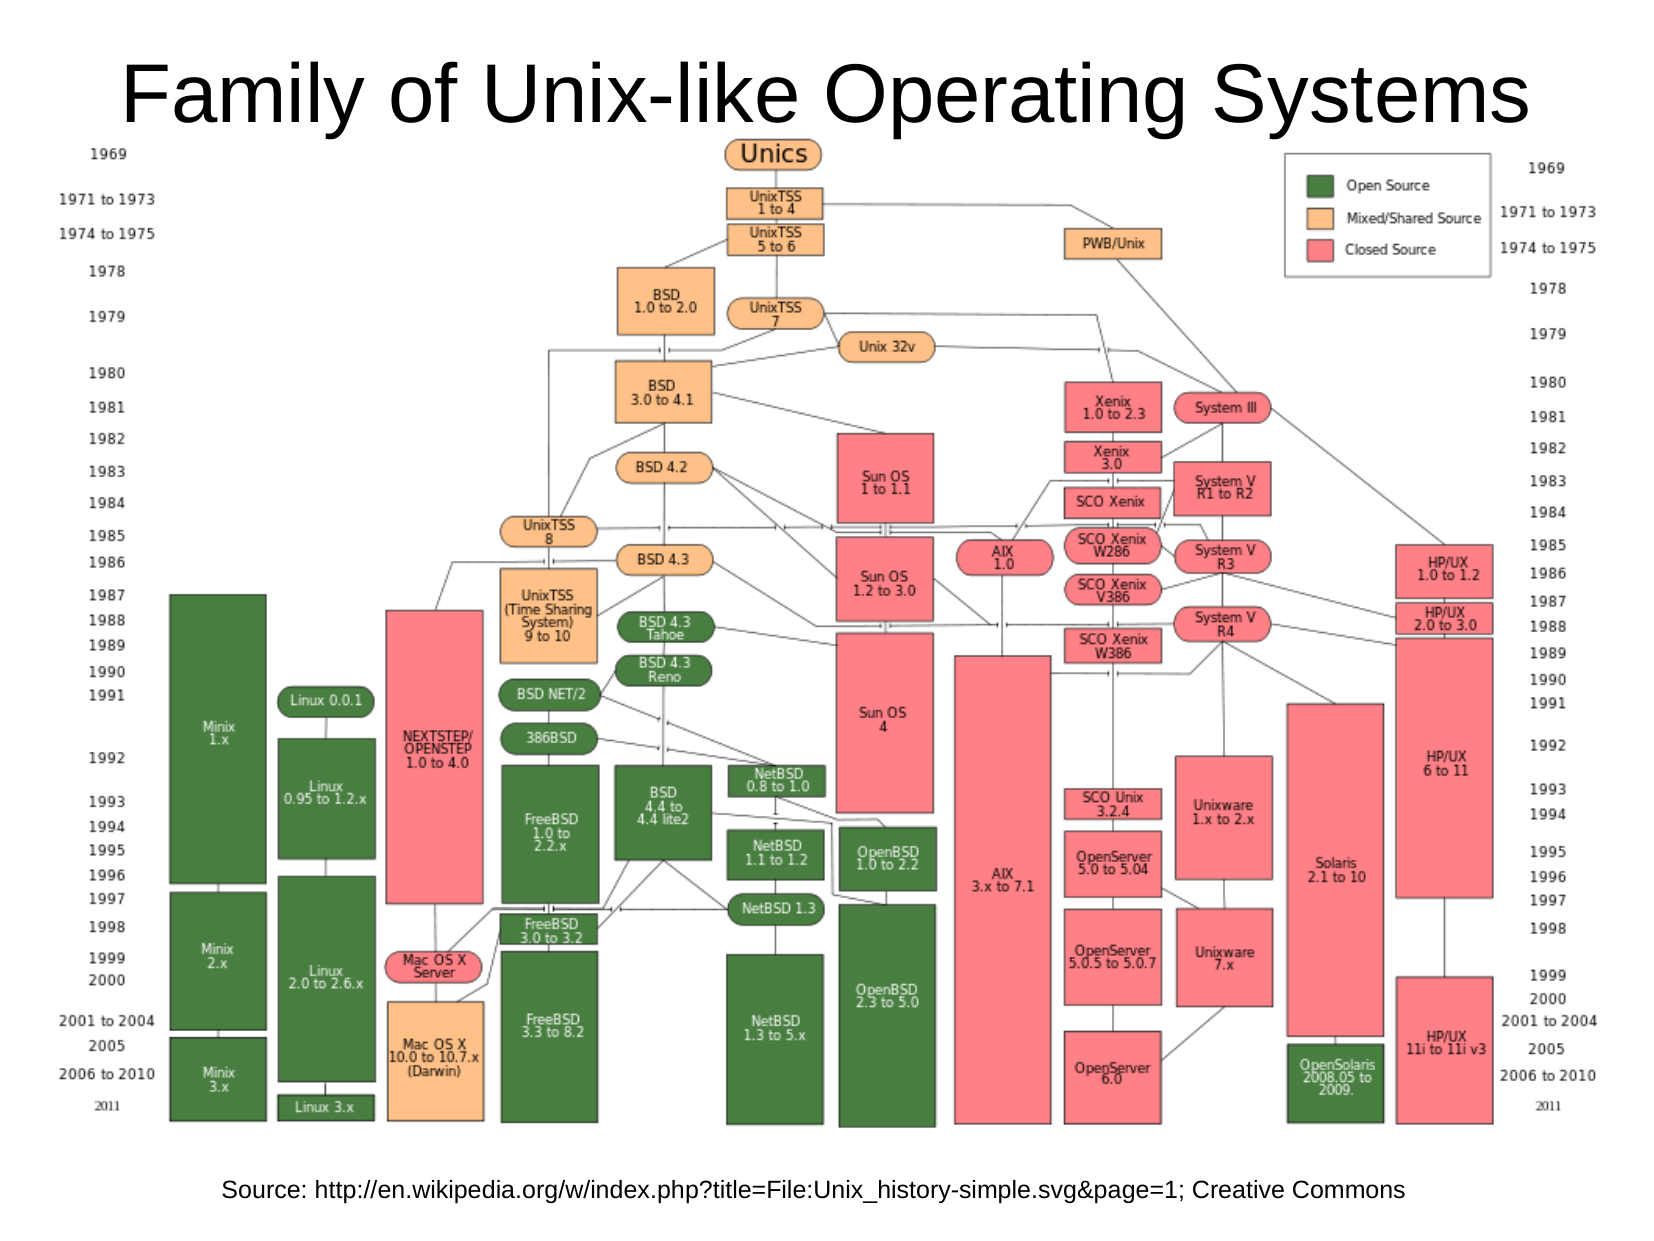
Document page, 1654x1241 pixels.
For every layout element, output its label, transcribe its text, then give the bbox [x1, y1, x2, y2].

title Family of Unix-like Operating Systems [82, 0, 1571, 75]
text_box Source: http://en.wikipedia.org/w/index.php?title=File:Unix_history-simple.svg&page=1; Creative Commons [206, 1168, 1424, 1212]
picture [45, 75, 1608, 1164]
